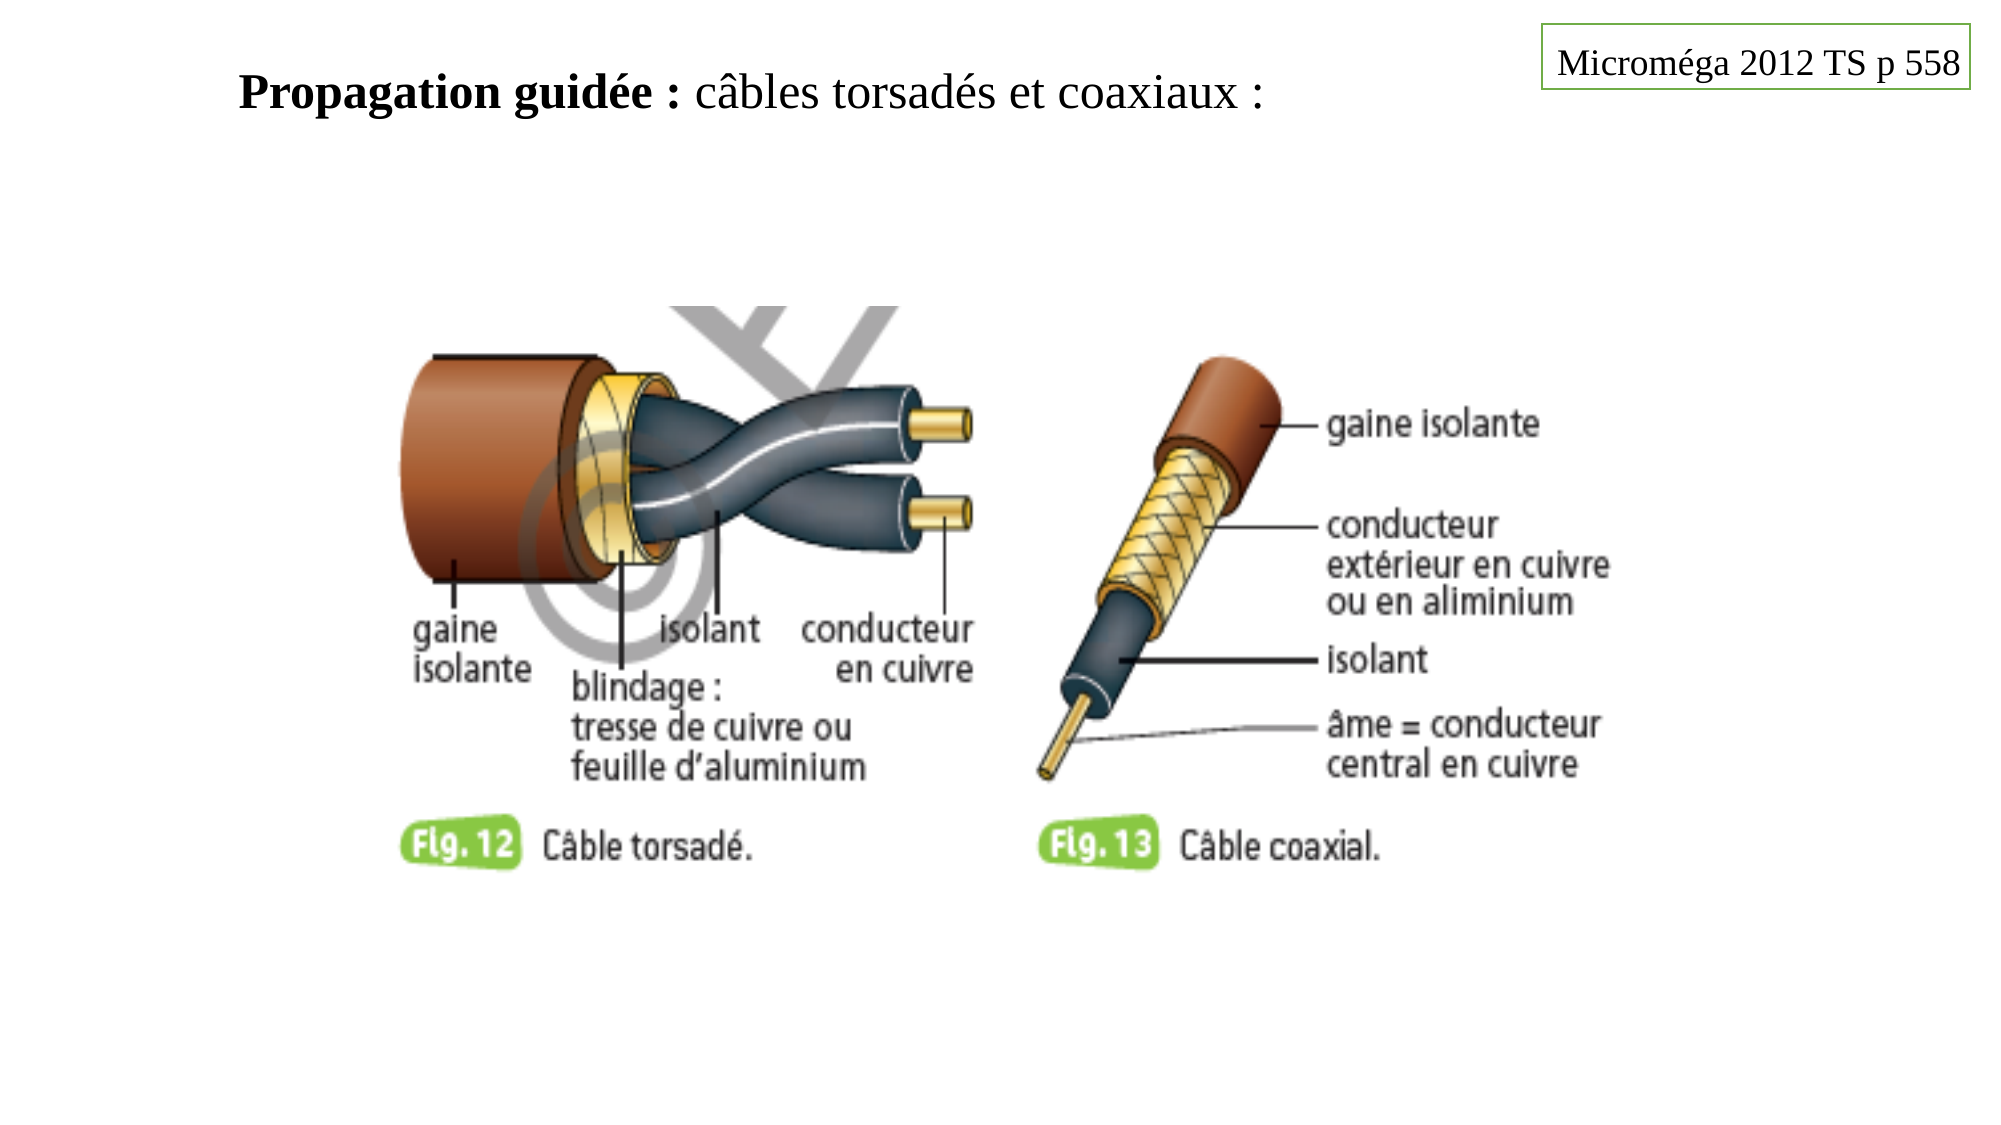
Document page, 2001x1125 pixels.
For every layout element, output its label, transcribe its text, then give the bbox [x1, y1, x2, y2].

picture [367, 306, 1633, 905]
text_box Propagation guidée : câbles torsadés et coaxiaux : [150, 46, 1497, 126]
text_box Microméga 2012 TS p 558 [1542, 27, 1980, 91]
